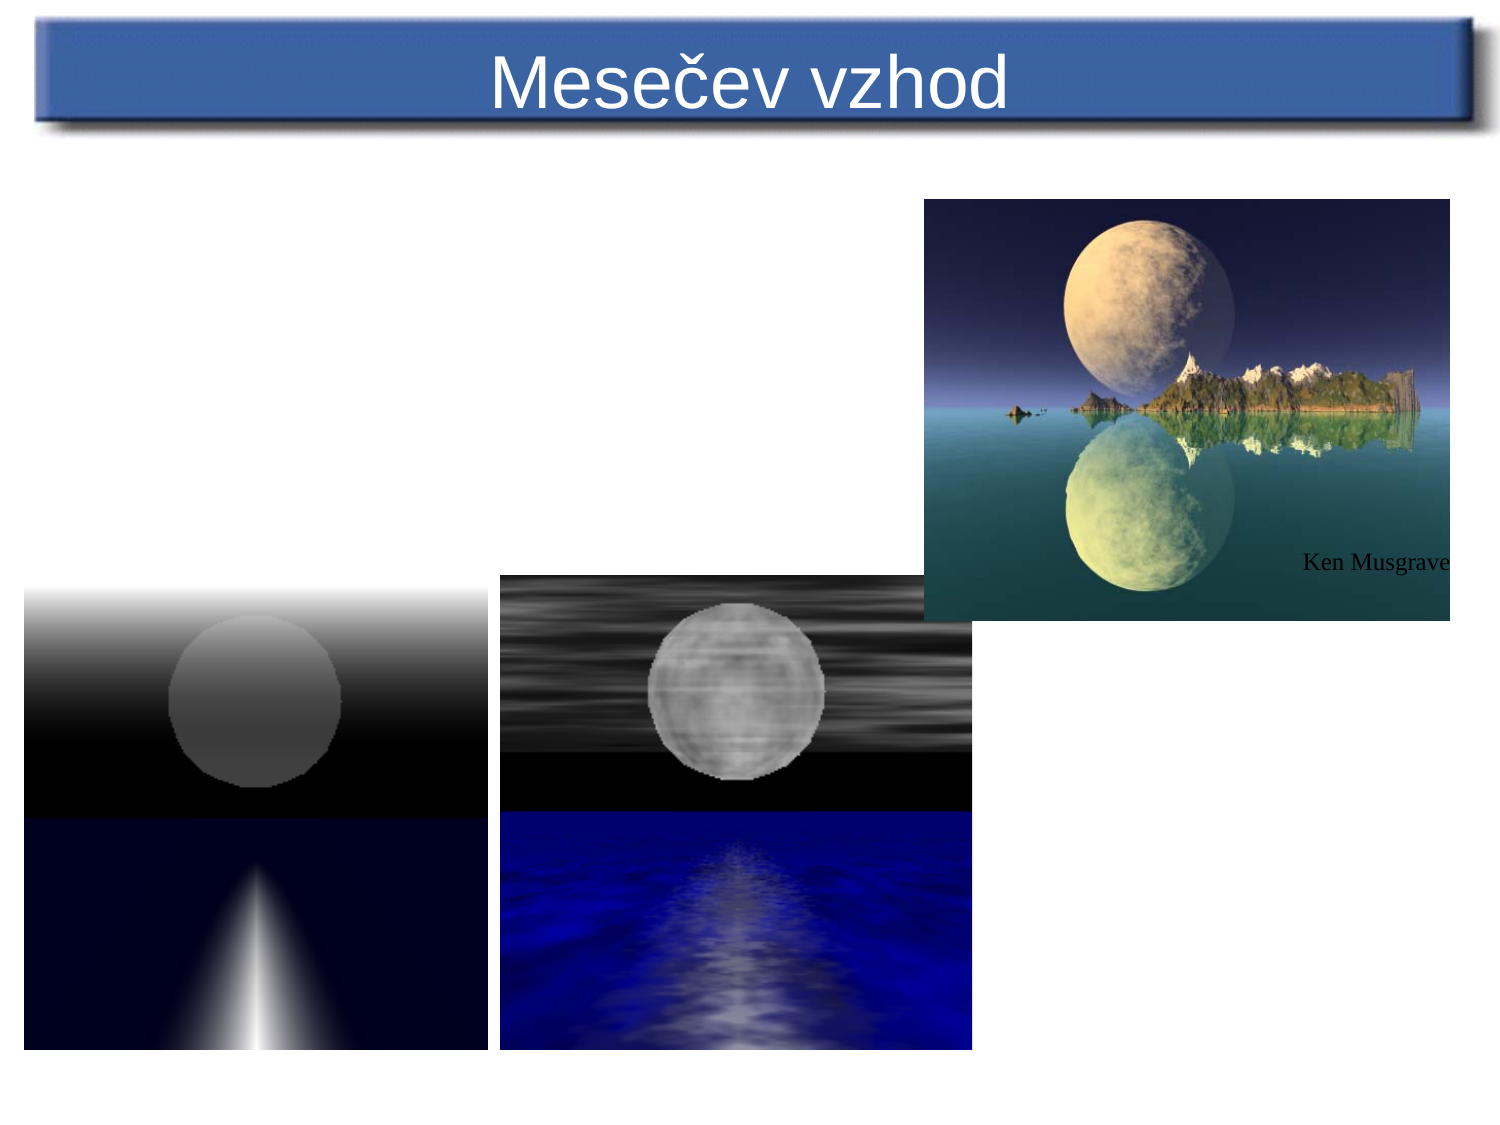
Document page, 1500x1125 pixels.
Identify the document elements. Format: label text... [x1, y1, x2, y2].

chart [24, 587, 488, 1051]
title Mesečev vzhod [75, 26, 1426, 132]
chart [500, 575, 973, 1051]
text_box Ken Musgrave [1287, 537, 1466, 583]
picture [924, 199, 1450, 621]
picture [33, 14, 1500, 141]
